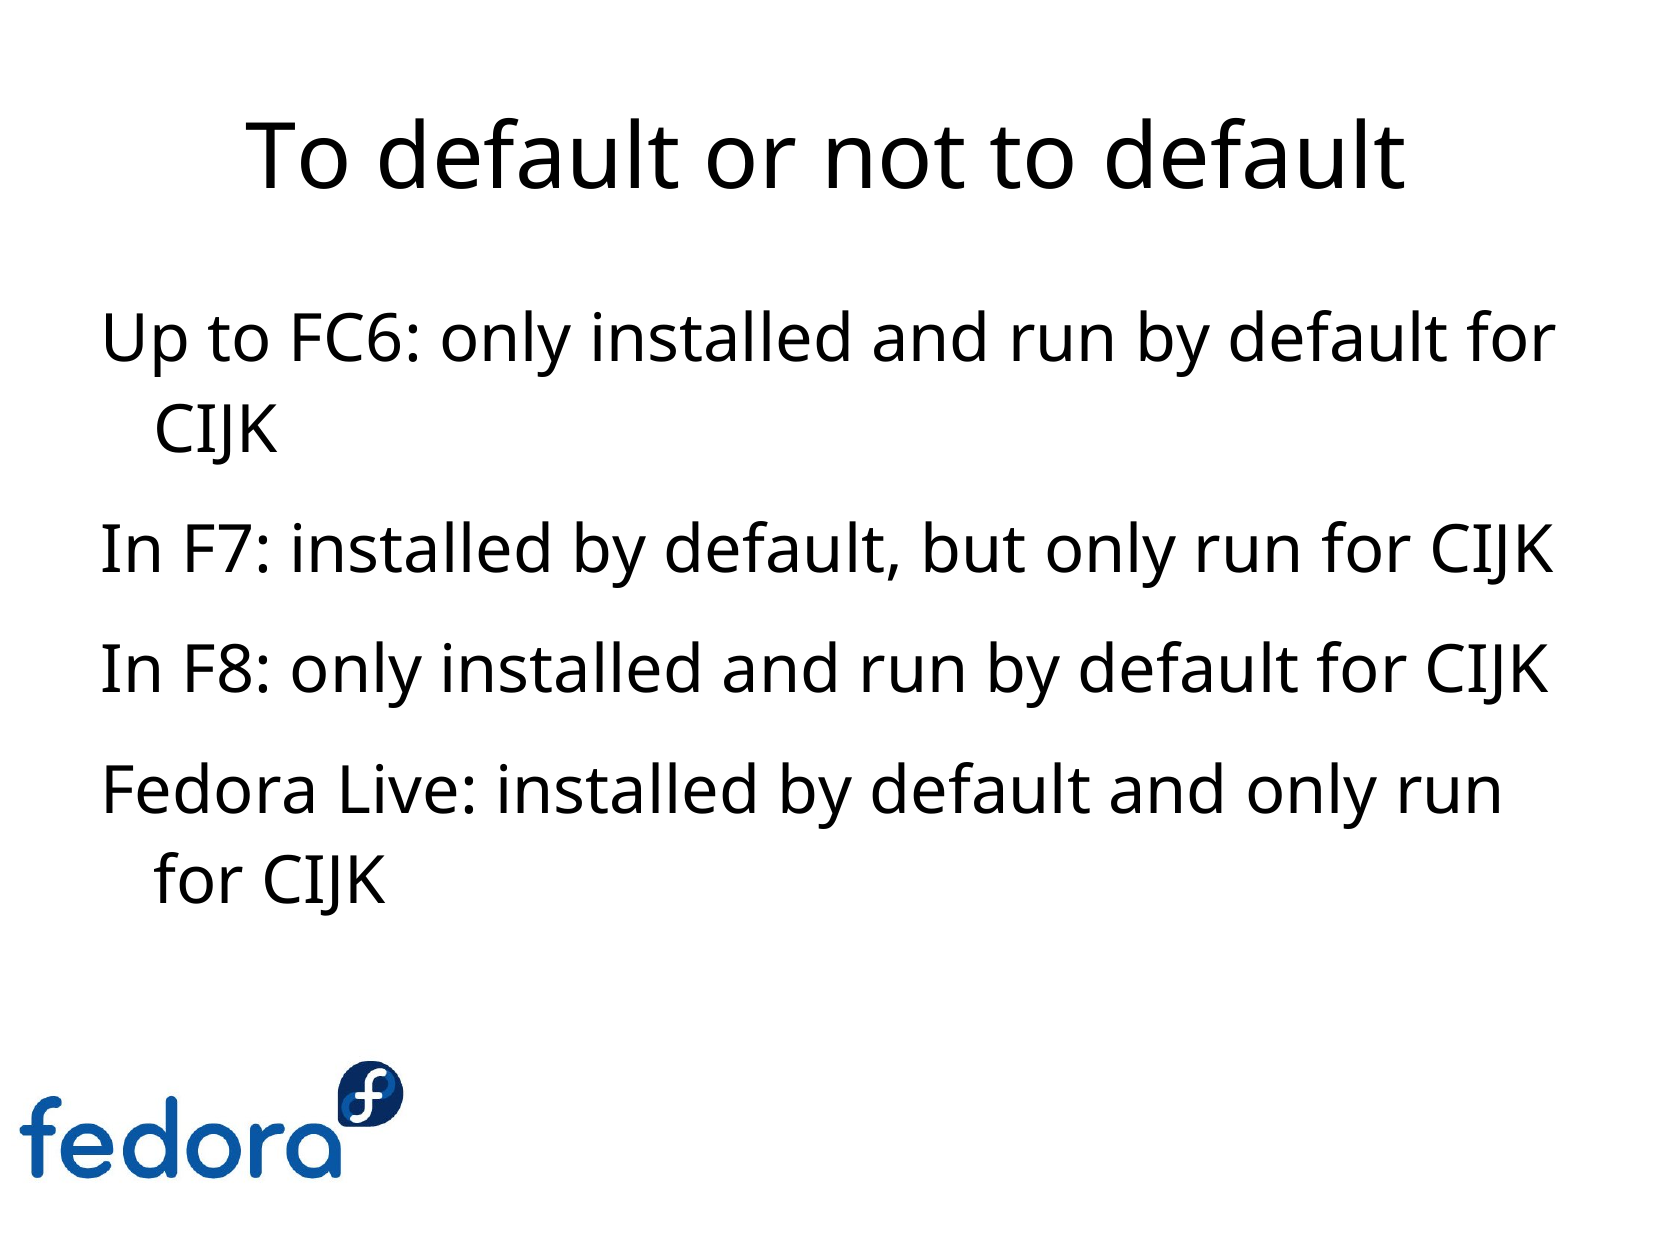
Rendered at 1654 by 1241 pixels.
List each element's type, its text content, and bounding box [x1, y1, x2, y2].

list Up to FC6: only installed and run by default for CIJK In F7: installed by default, but only run for CIJK In F8: only installed and run by default for CIJK Fedora Live: installed by default and only run for CIJK [82, 290, 1571, 1109]
title To default or not to default [82, 49, 1571, 257]
picture [11, 1049, 413, 1199]
